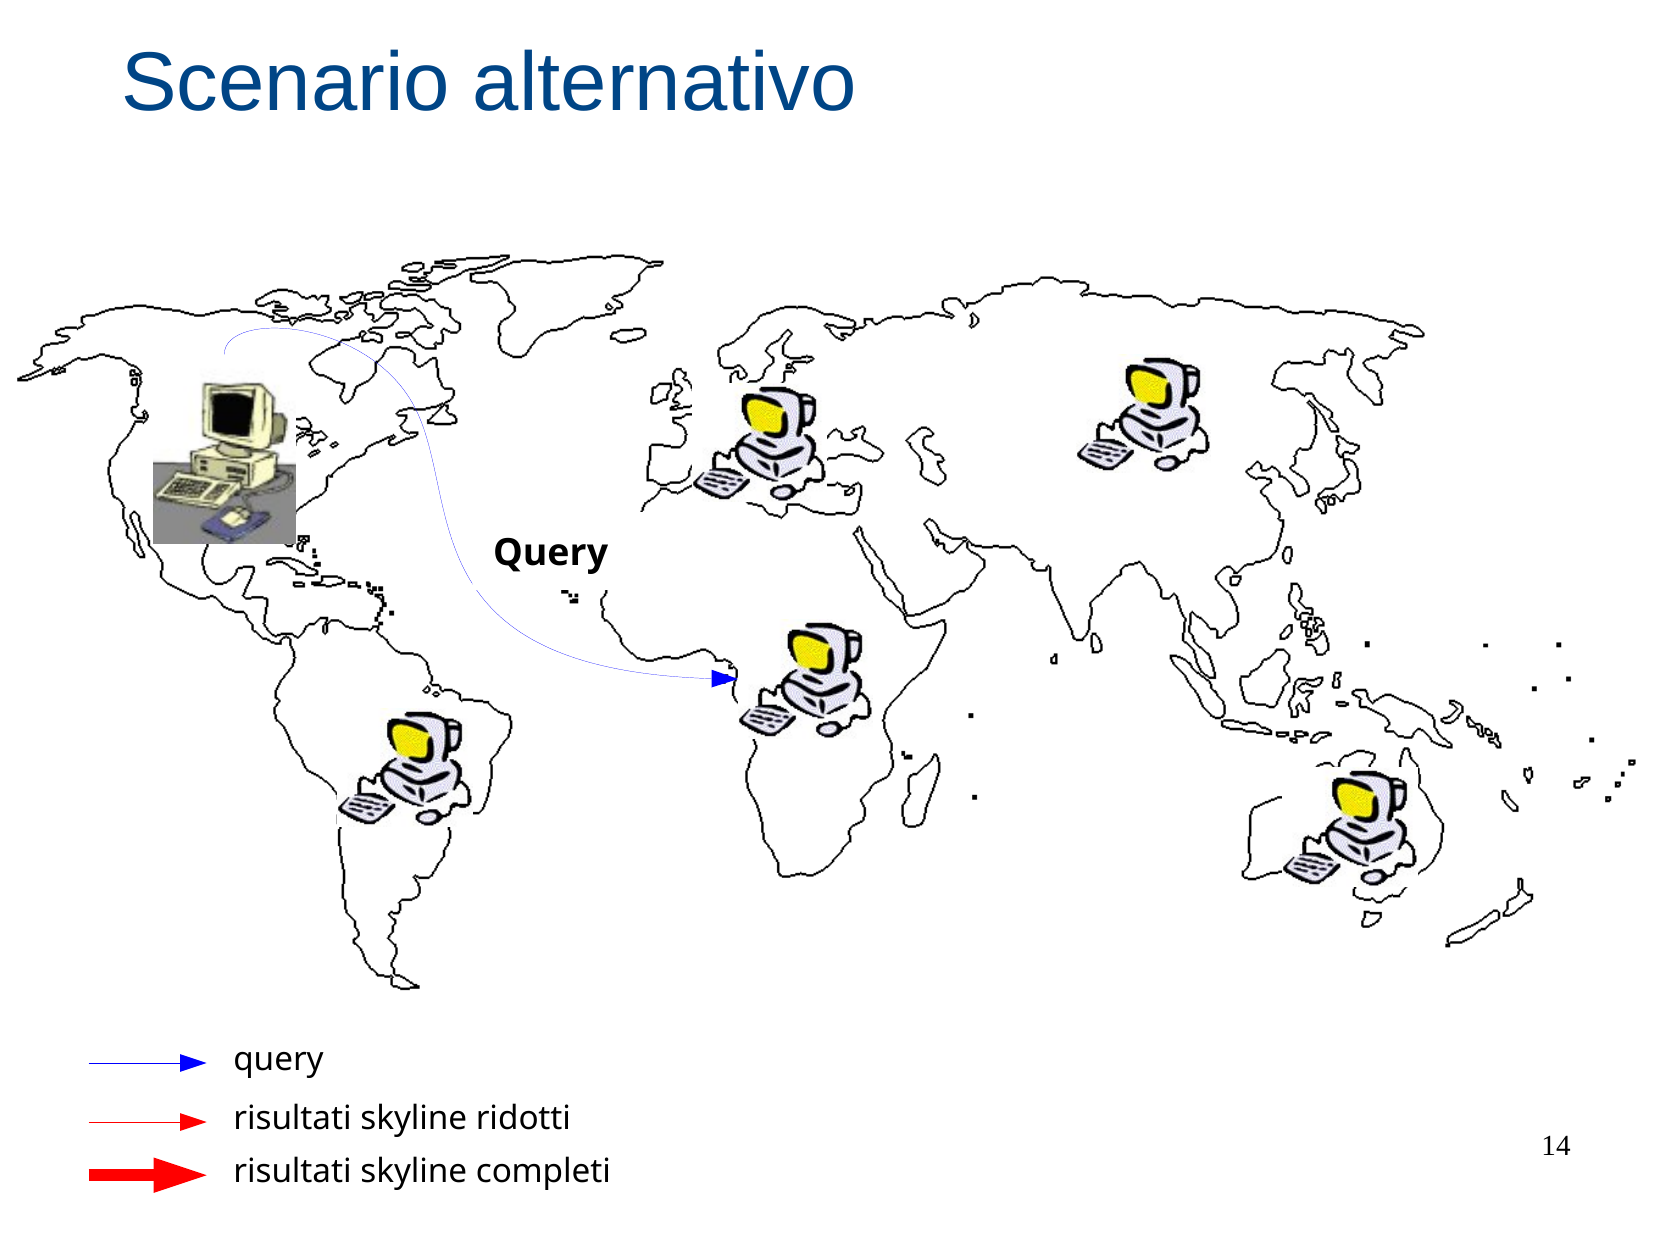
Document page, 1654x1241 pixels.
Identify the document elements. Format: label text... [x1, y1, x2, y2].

text_box query [218, 1027, 335, 1086]
picture [0, 240, 1654, 1006]
text_box risultati skyline completi [218, 1139, 631, 1227]
text_box risultati skyline ridotti [218, 1086, 603, 1139]
text_box Query [472, 512, 680, 581]
title Scenario alternativo [121, 7, 1534, 157]
